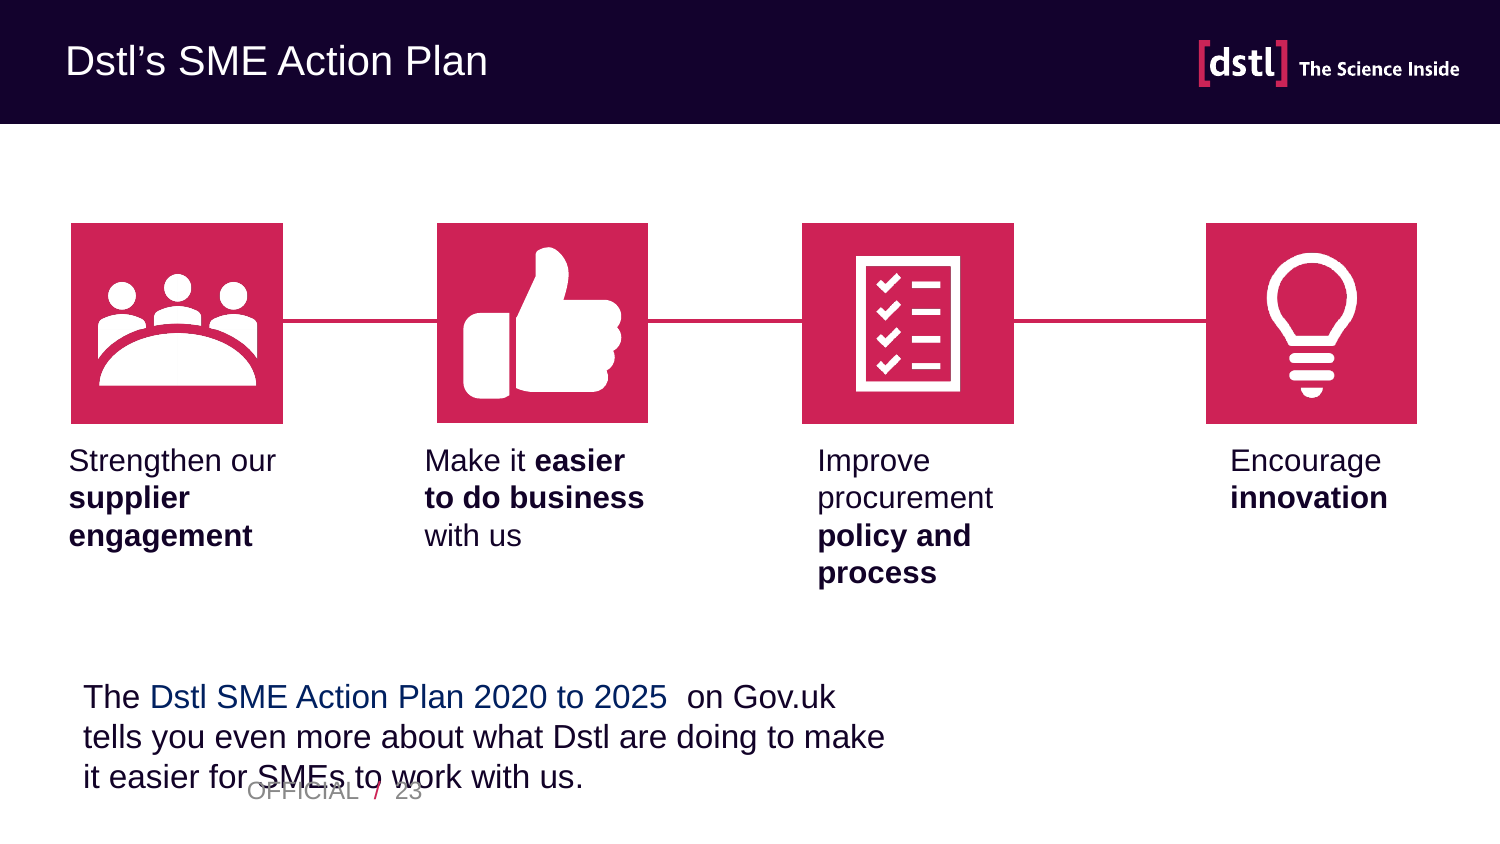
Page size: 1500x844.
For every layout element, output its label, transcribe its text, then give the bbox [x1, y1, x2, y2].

picture [463, 247, 622, 399]
picture [1228, 242, 1395, 408]
text_box [802, 223, 1014, 424]
text_box Make it easier to do business with us [425, 440, 660, 553]
picture [82, 234, 273, 425]
text_box [71, 223, 283, 424]
text_box [1206, 223, 1417, 424]
picture [827, 242, 989, 405]
text_box Improve procurement policy and process [817, 440, 999, 590]
text_box The Dstl SME Action Plan 2020 to 2025 on Gov.uk tells you even more about what Dstl are doing to make it easier for SMEs to work with us. [68, 667, 904, 805]
text_box [437, 223, 648, 423]
text_box Encourage innovation [1230, 440, 1393, 515]
text_box Strengthen our supplier engagement [69, 440, 286, 553]
text_box OFFICIAL / 23 [232, 767, 1459, 812]
title Dstl’s SME Action Plan [3, 3, 1417, 132]
